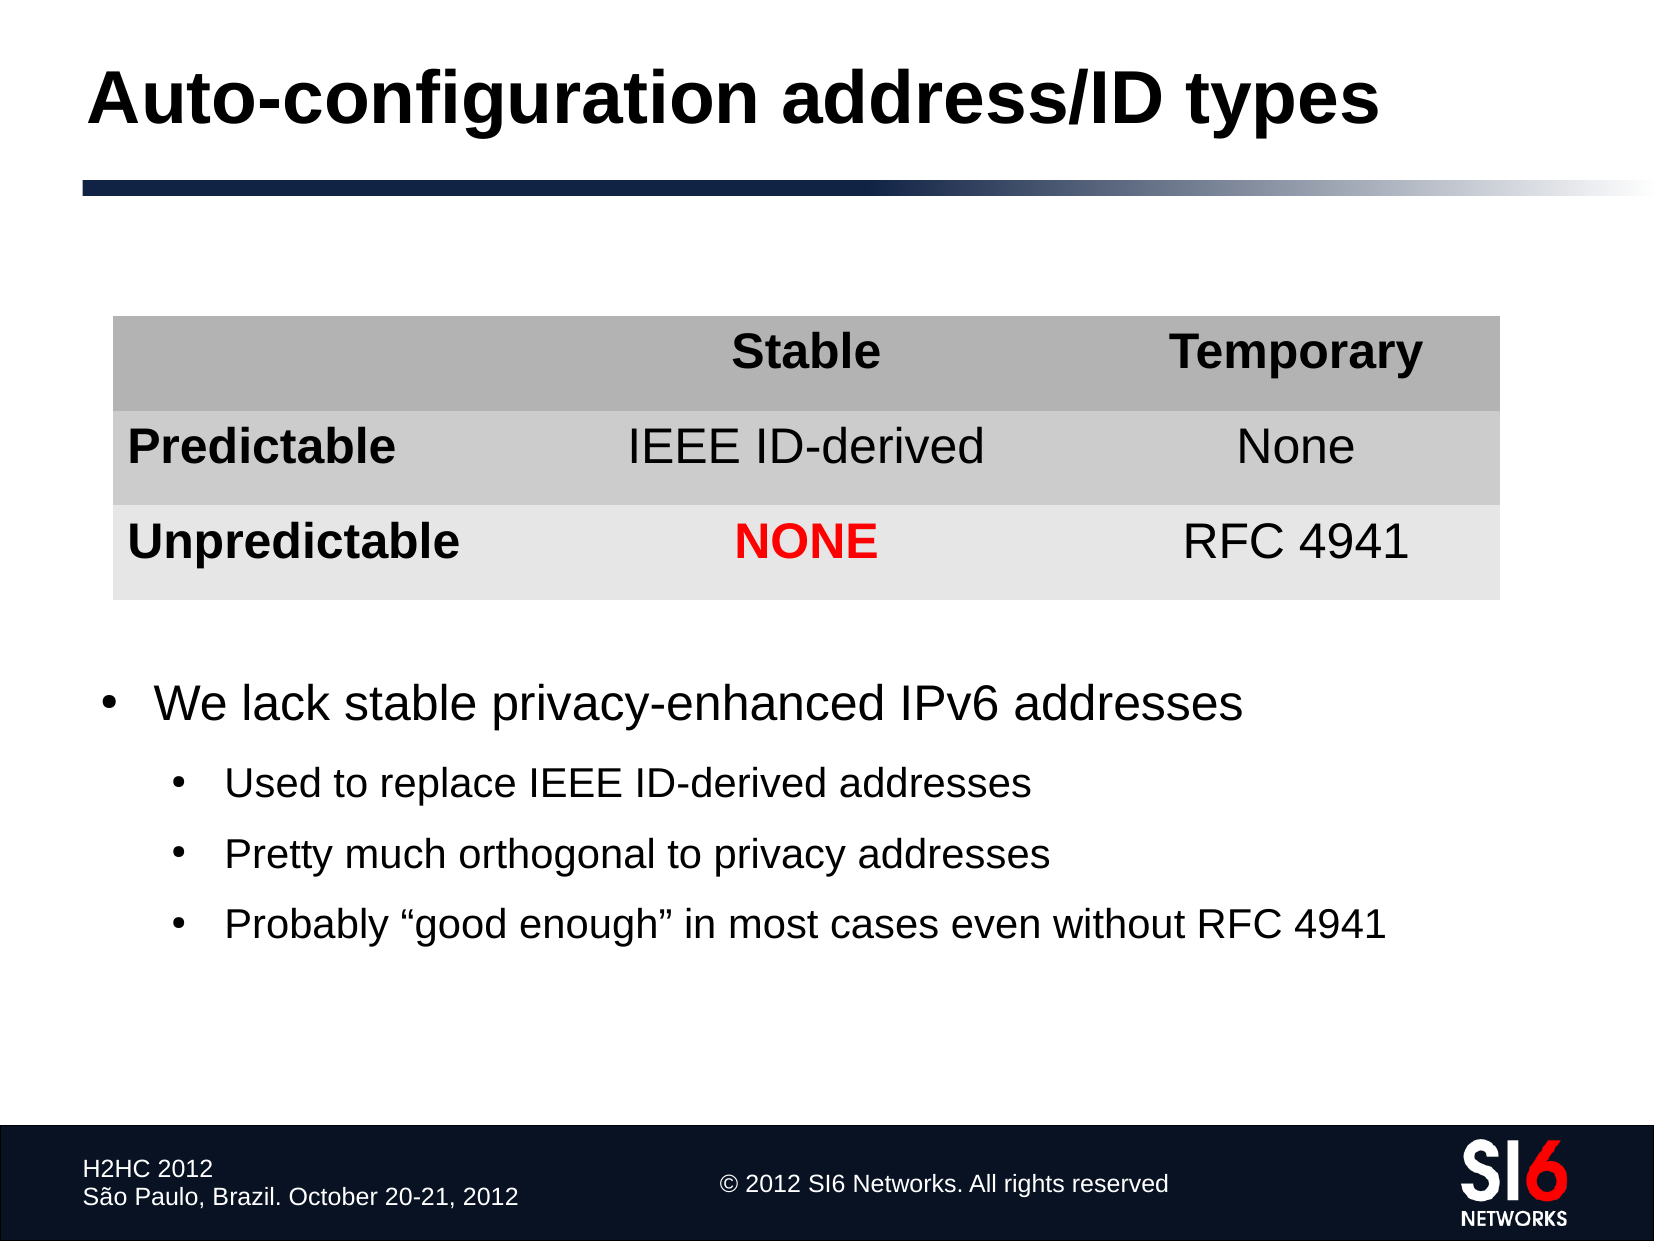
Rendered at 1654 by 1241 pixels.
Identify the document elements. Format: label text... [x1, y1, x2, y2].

table_cell Unpredictable [113, 505, 521, 600]
table_cell Predictable [113, 411, 521, 505]
list We lack stable privacy-enhanced IPv6 addresses Used to replace IEEE ID-derived addresses Pretty much orthogonal to privacy addresses Probably “good enough” in most cases even without RFC 4941 [82, 675, 1571, 1059]
table_cell NONE [521, 505, 1092, 600]
table_cell None [1092, 411, 1500, 505]
table_header Stable [521, 316, 1092, 411]
picture [1461, 1139, 1567, 1226]
table_cell IEEE ID-derived [521, 411, 1092, 505]
title Auto-configuration address/ID types [86, 30, 1576, 166]
table_header Temporary [1092, 316, 1500, 411]
table_header [113, 316, 521, 411]
table_cell RFC 4941 [1092, 505, 1500, 600]
